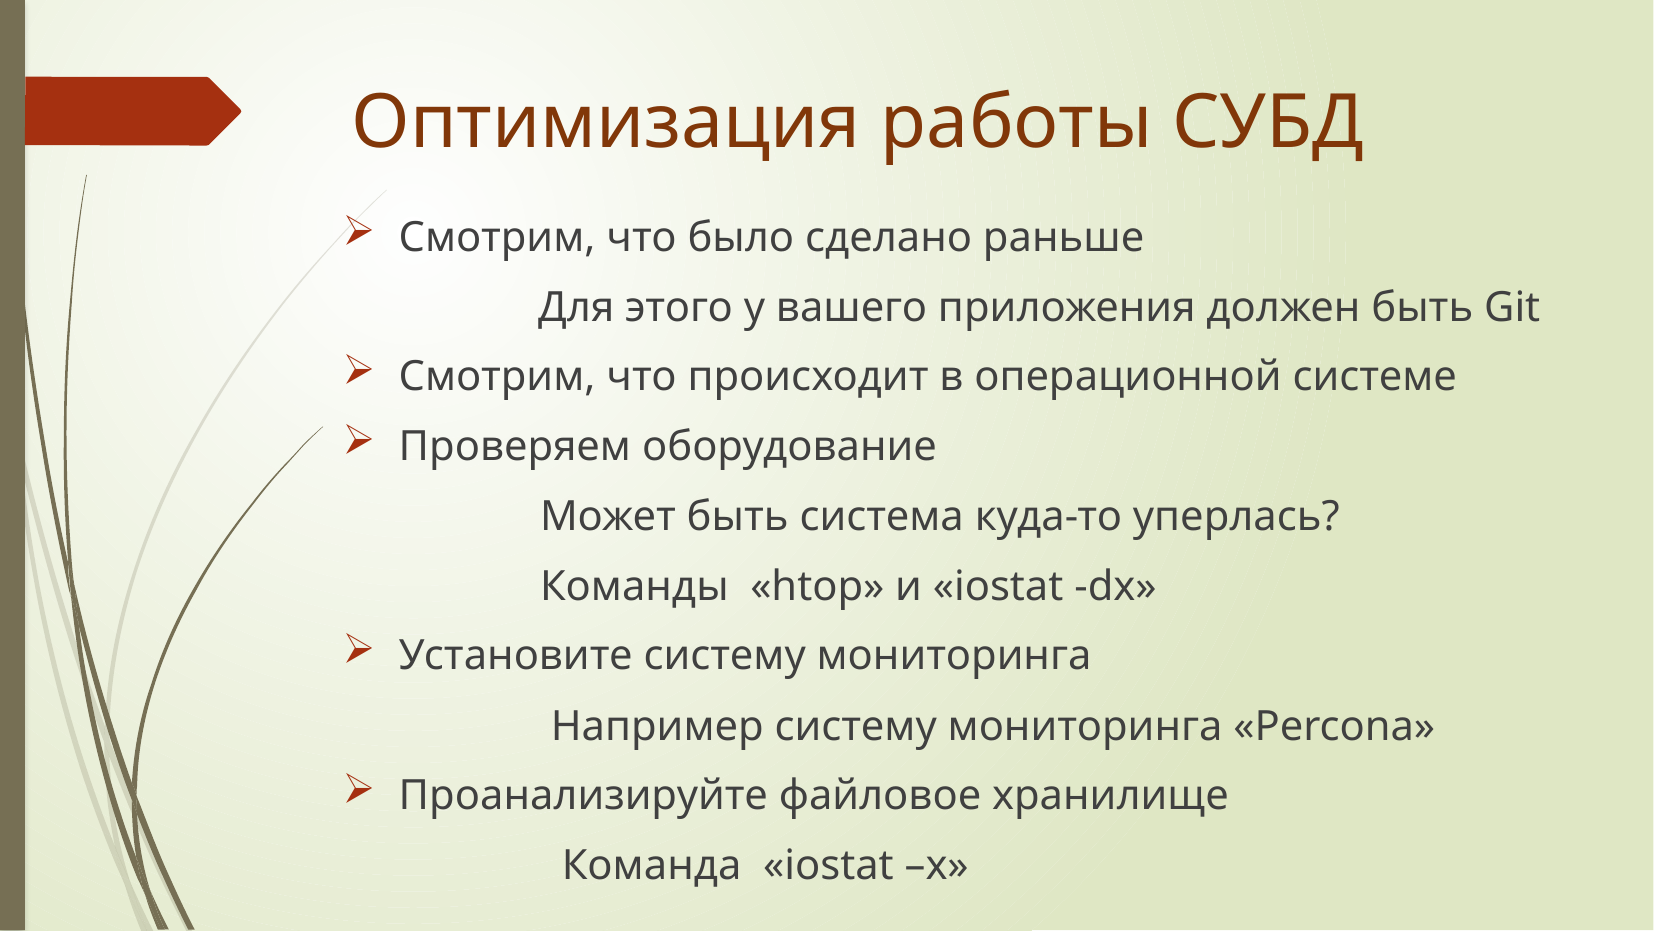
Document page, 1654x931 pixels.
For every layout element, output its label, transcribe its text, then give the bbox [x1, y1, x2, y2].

text_box Смотрим, что было сделано раньше Для этого у вашего приложения должен быть Git Смотрим, что происходит в операционной системе Проверяем оборудование Может быть система куда-то уперлась? Команды «htop» и «iostat -dx» Установите систему мониторинга Например систему мониторинга «Percona» Проанализируйте файловое хранилище Команда «iostat –x» [342, 206, 1583, 837]
title Оптимизация работы СУБД [351, 59, 1561, 178]
